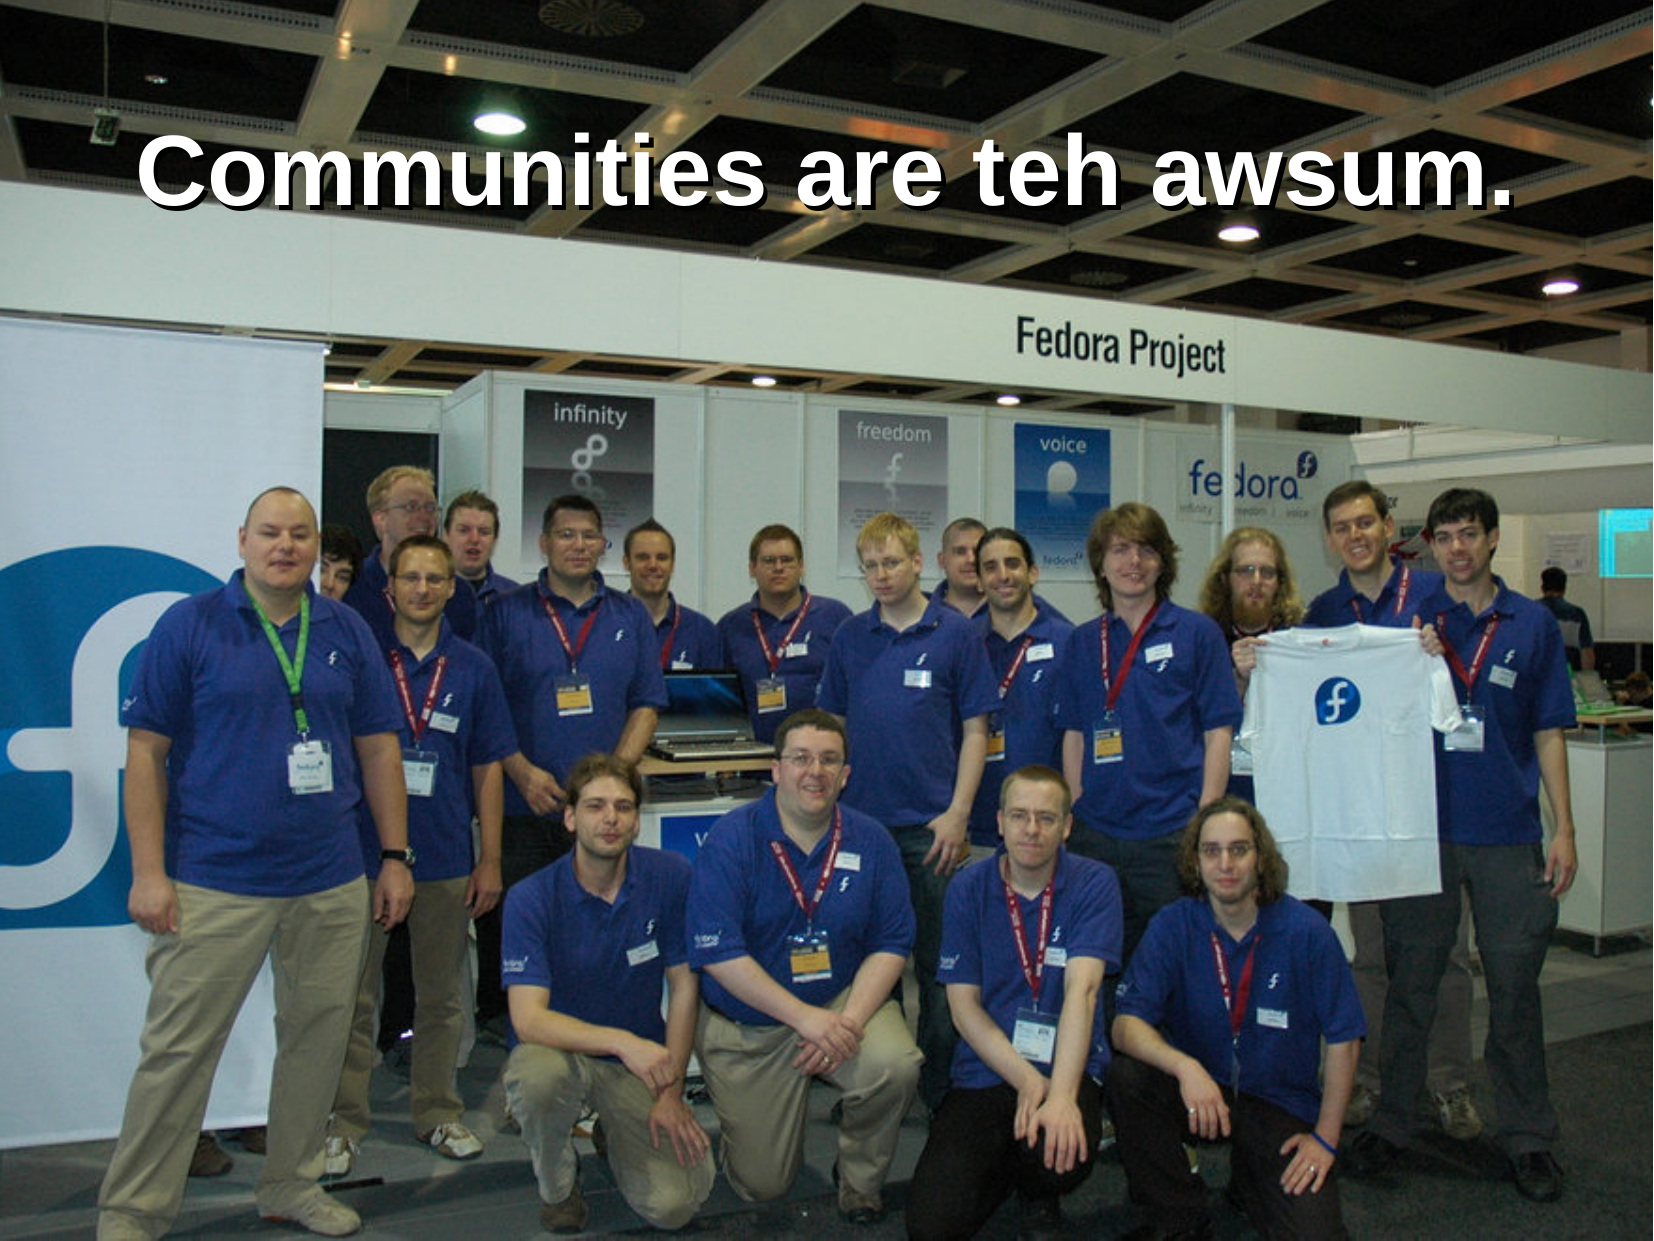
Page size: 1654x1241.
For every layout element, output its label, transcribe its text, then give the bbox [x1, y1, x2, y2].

picture [0, 0, 1653, 1241]
title Communities are teh awsum. [82, 67, 1571, 275]
